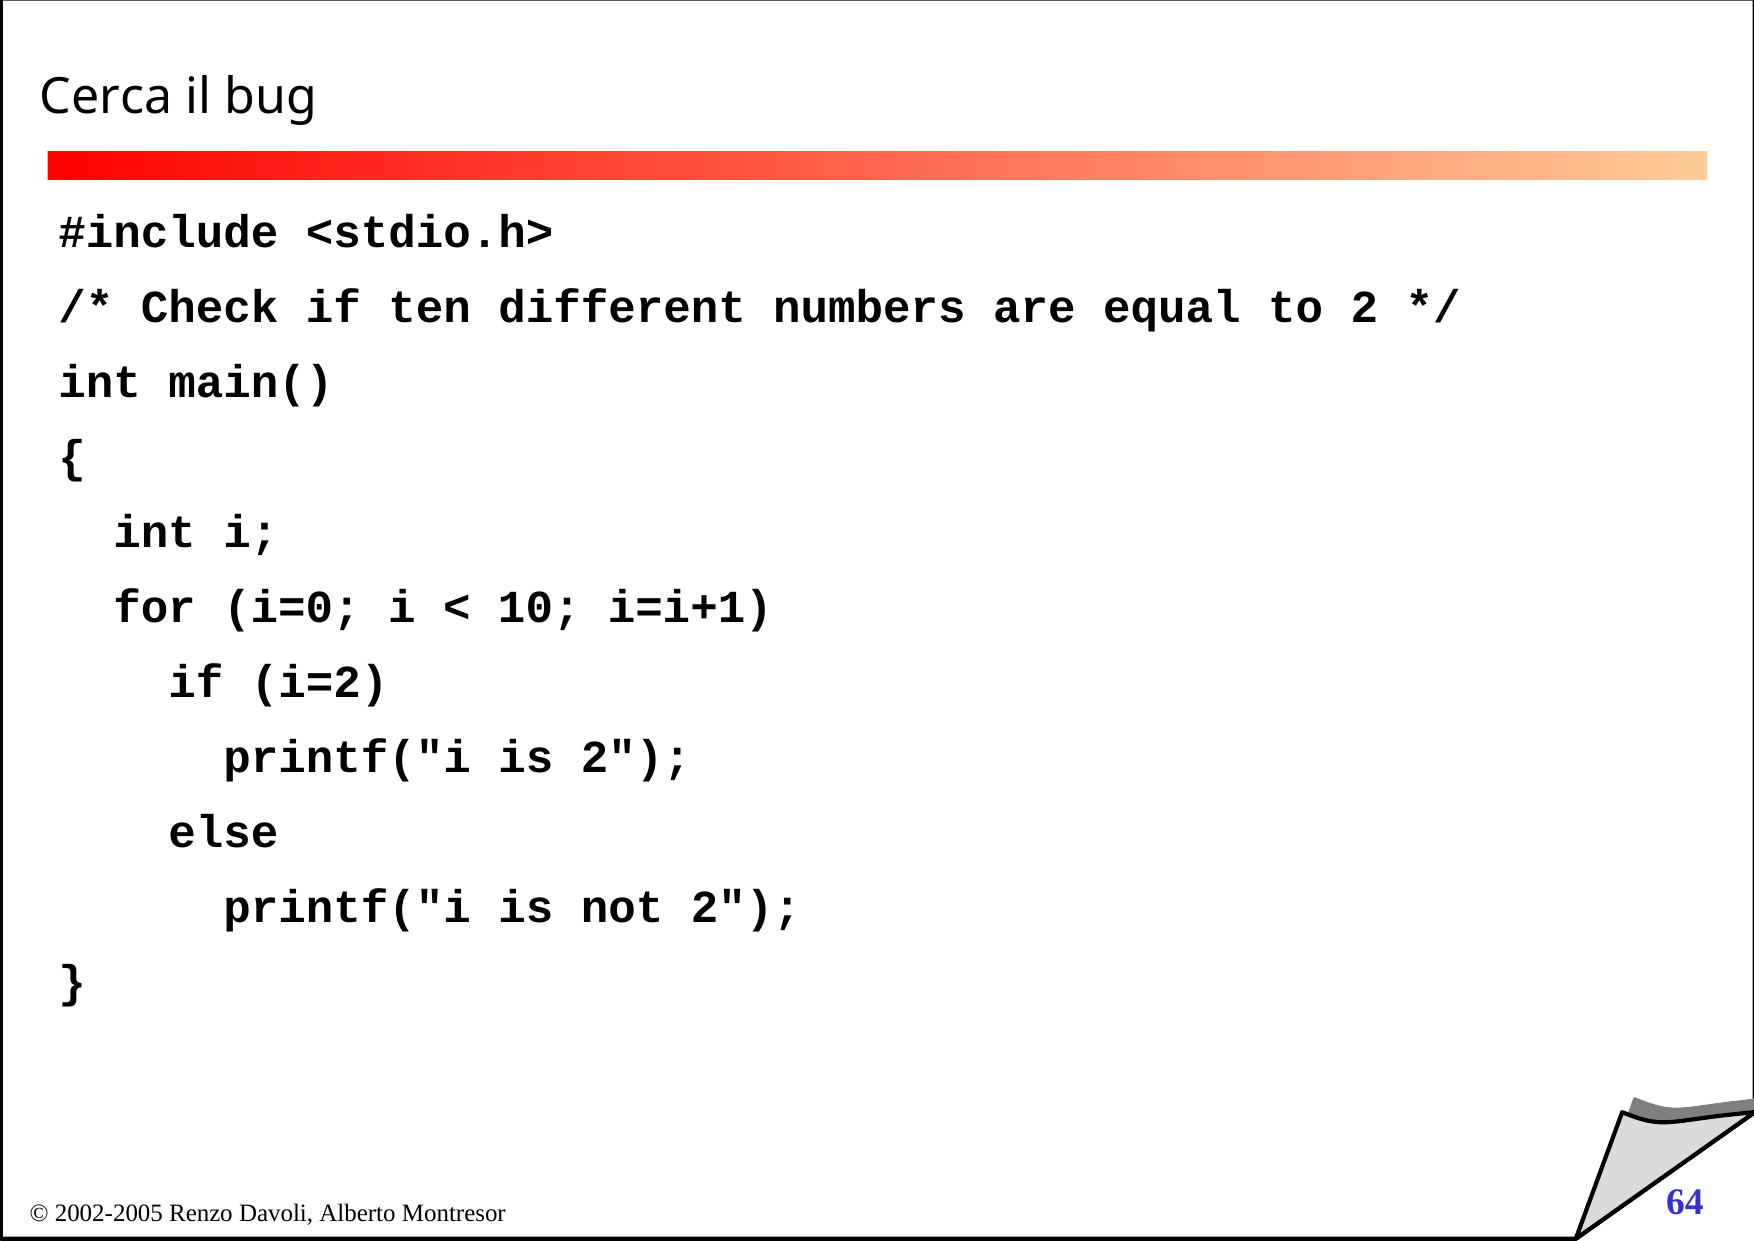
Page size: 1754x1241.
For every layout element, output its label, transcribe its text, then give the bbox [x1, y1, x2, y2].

title Cerca il bug [40, 49, 1714, 144]
list #include <stdio.h> /* Check if ten different numbers are equal to 2 */ int main() { int i; for (i=0; i < 10; i=i+1) if (i=2) printf("i is 2"); else printf("i is not 2"); } [58, 206, 1696, 1097]
text_box main [750, 151, 754, 179]
